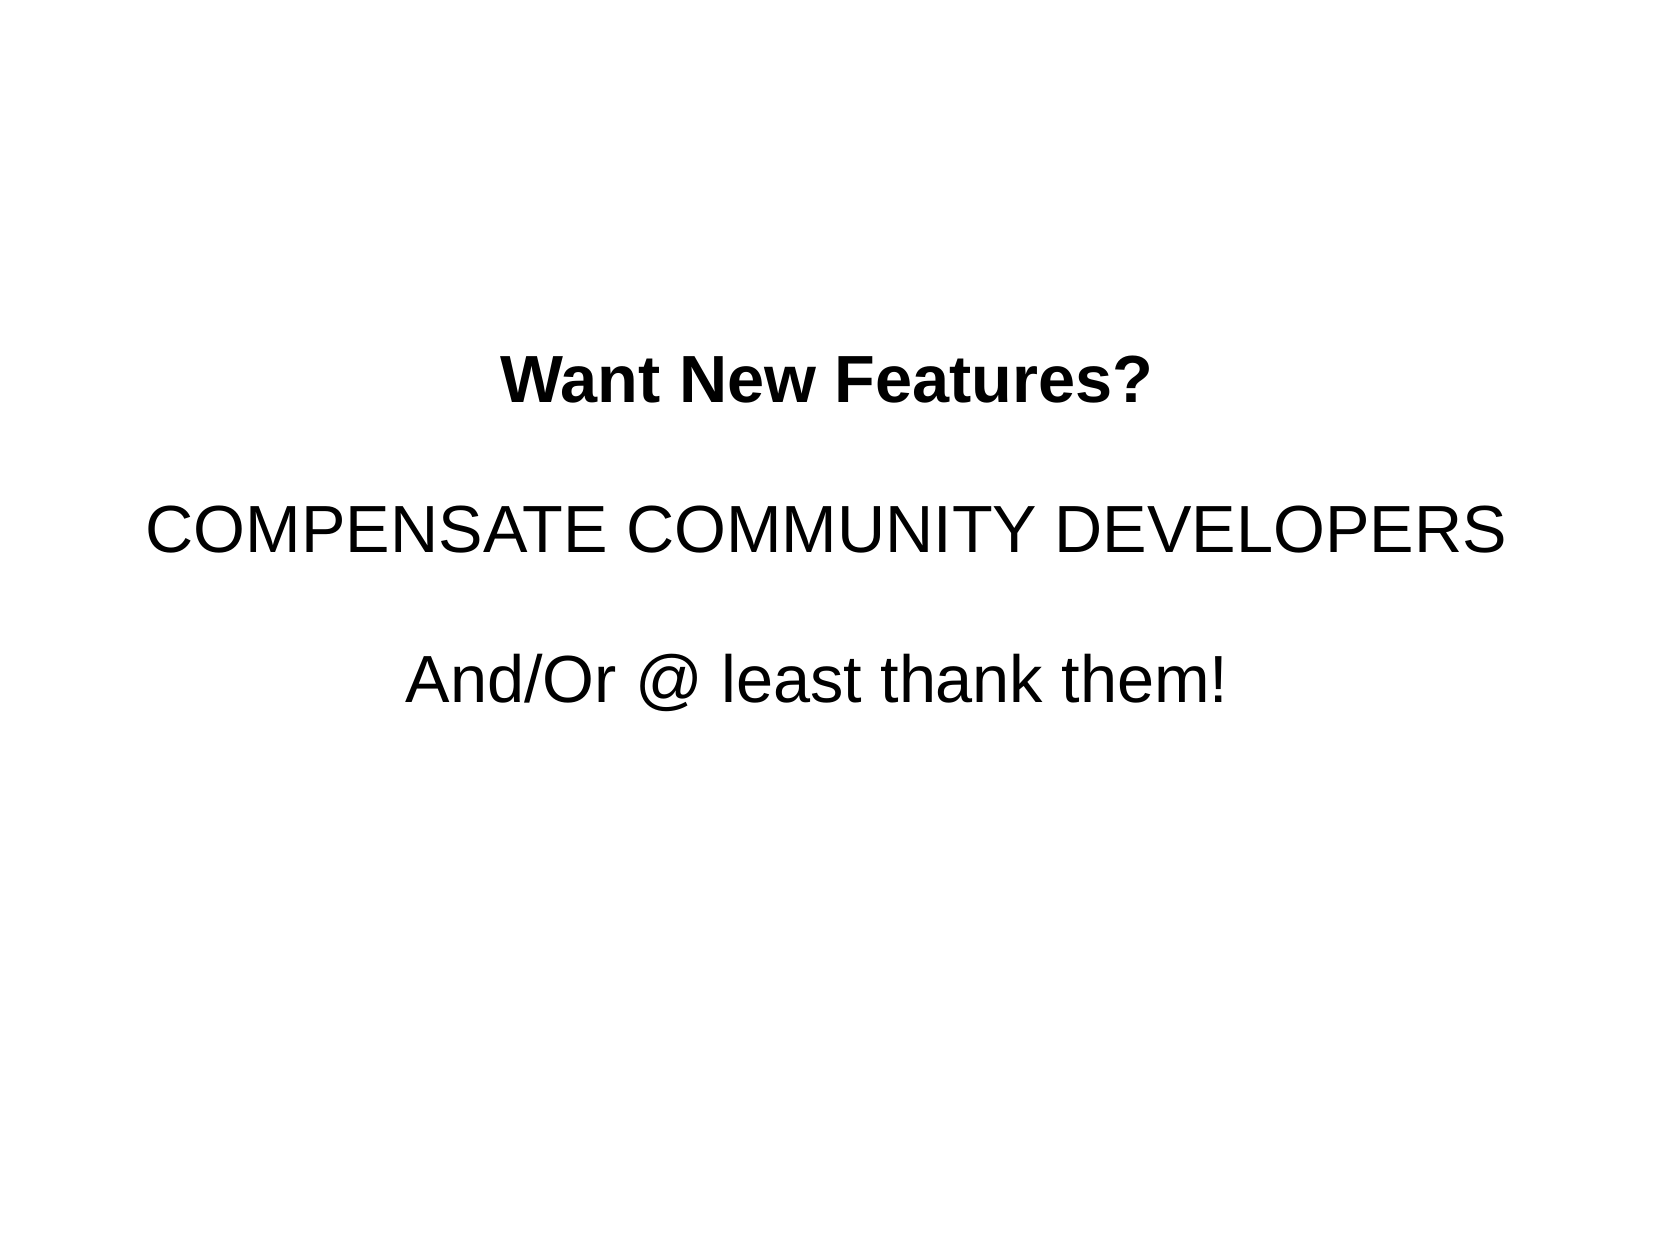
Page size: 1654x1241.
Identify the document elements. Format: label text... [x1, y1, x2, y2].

subtitle Want New Features? COMPENSATE COMMUNITY DEVELOPERS And/Or @ least thank them! [82, 49, 1571, 1010]
